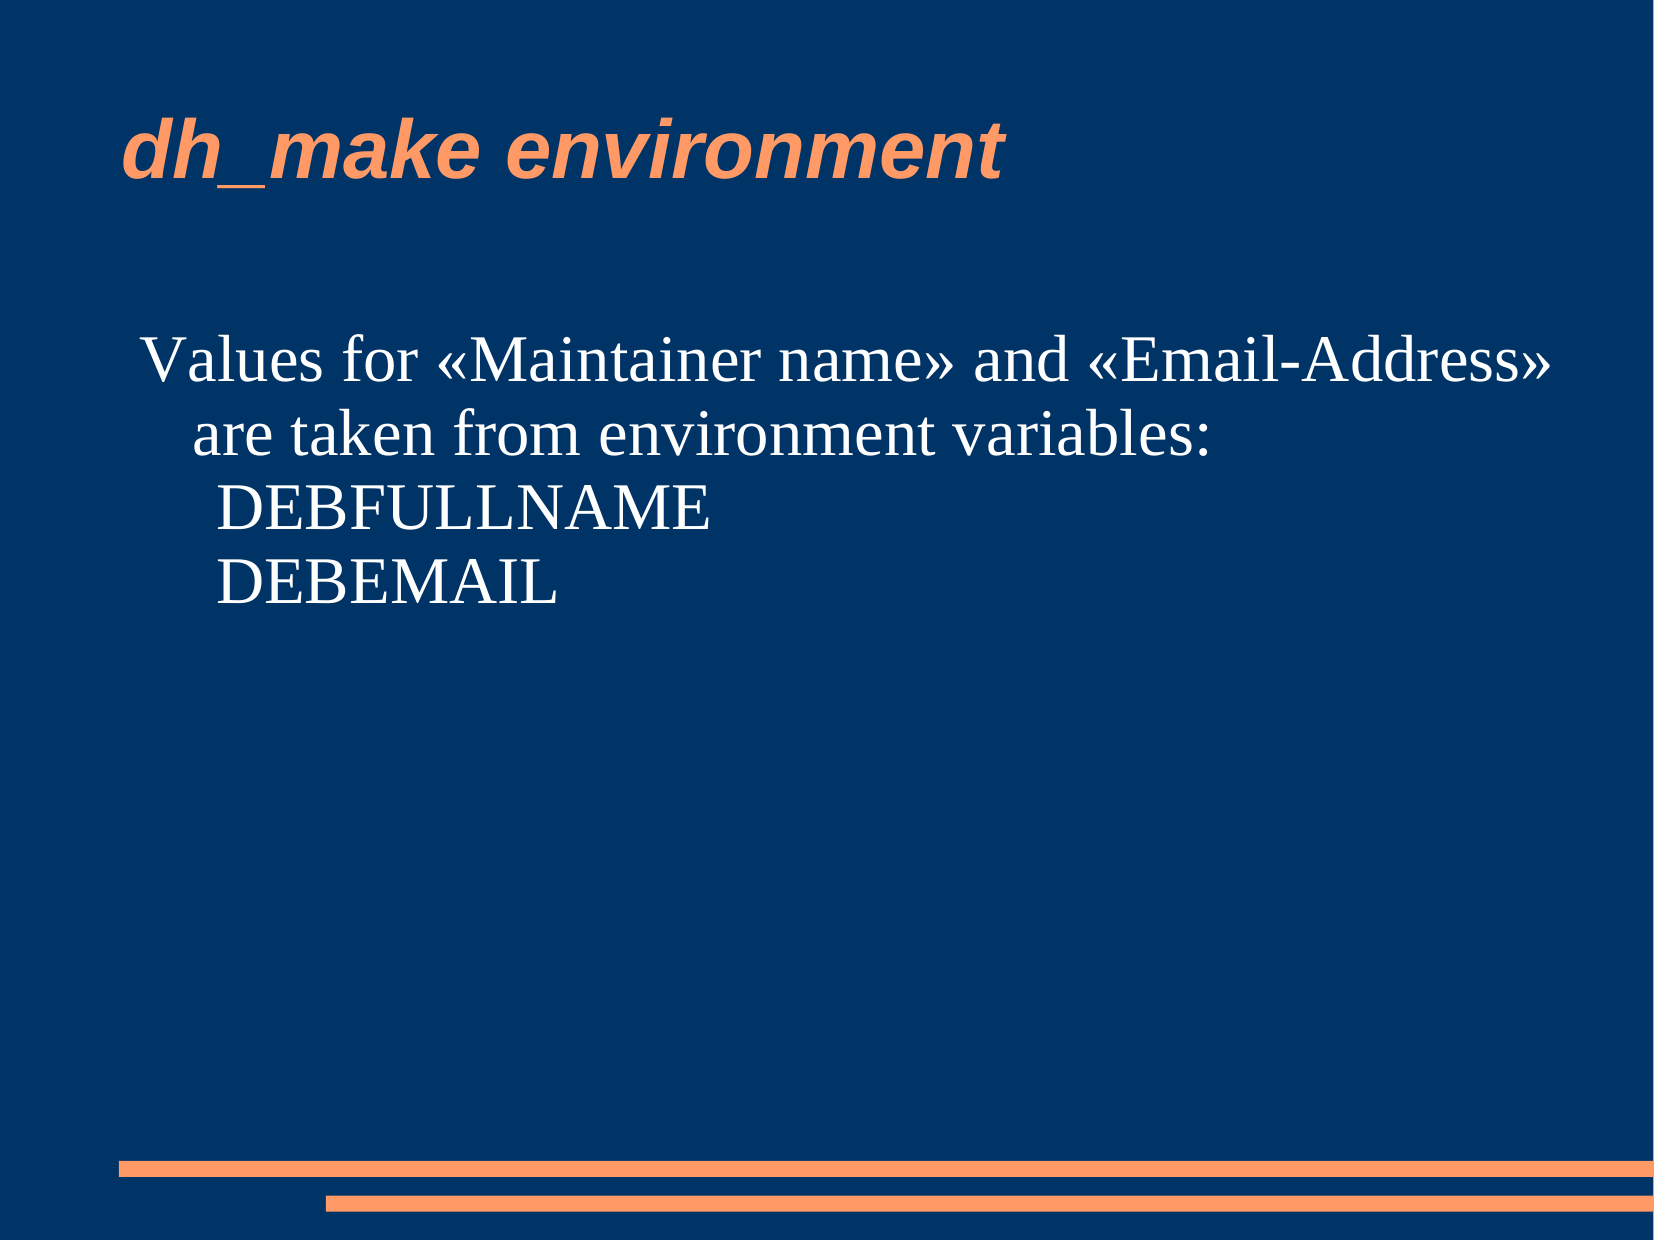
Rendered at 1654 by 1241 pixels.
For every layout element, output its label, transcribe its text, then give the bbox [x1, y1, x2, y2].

list Values for «Maintainer name» and «Email-Address» are taken from environment variables: DEBFULLNAME DEBEMAIL [121, 322, 1561, 1118]
title dh_make environment [121, 53, 1534, 247]
